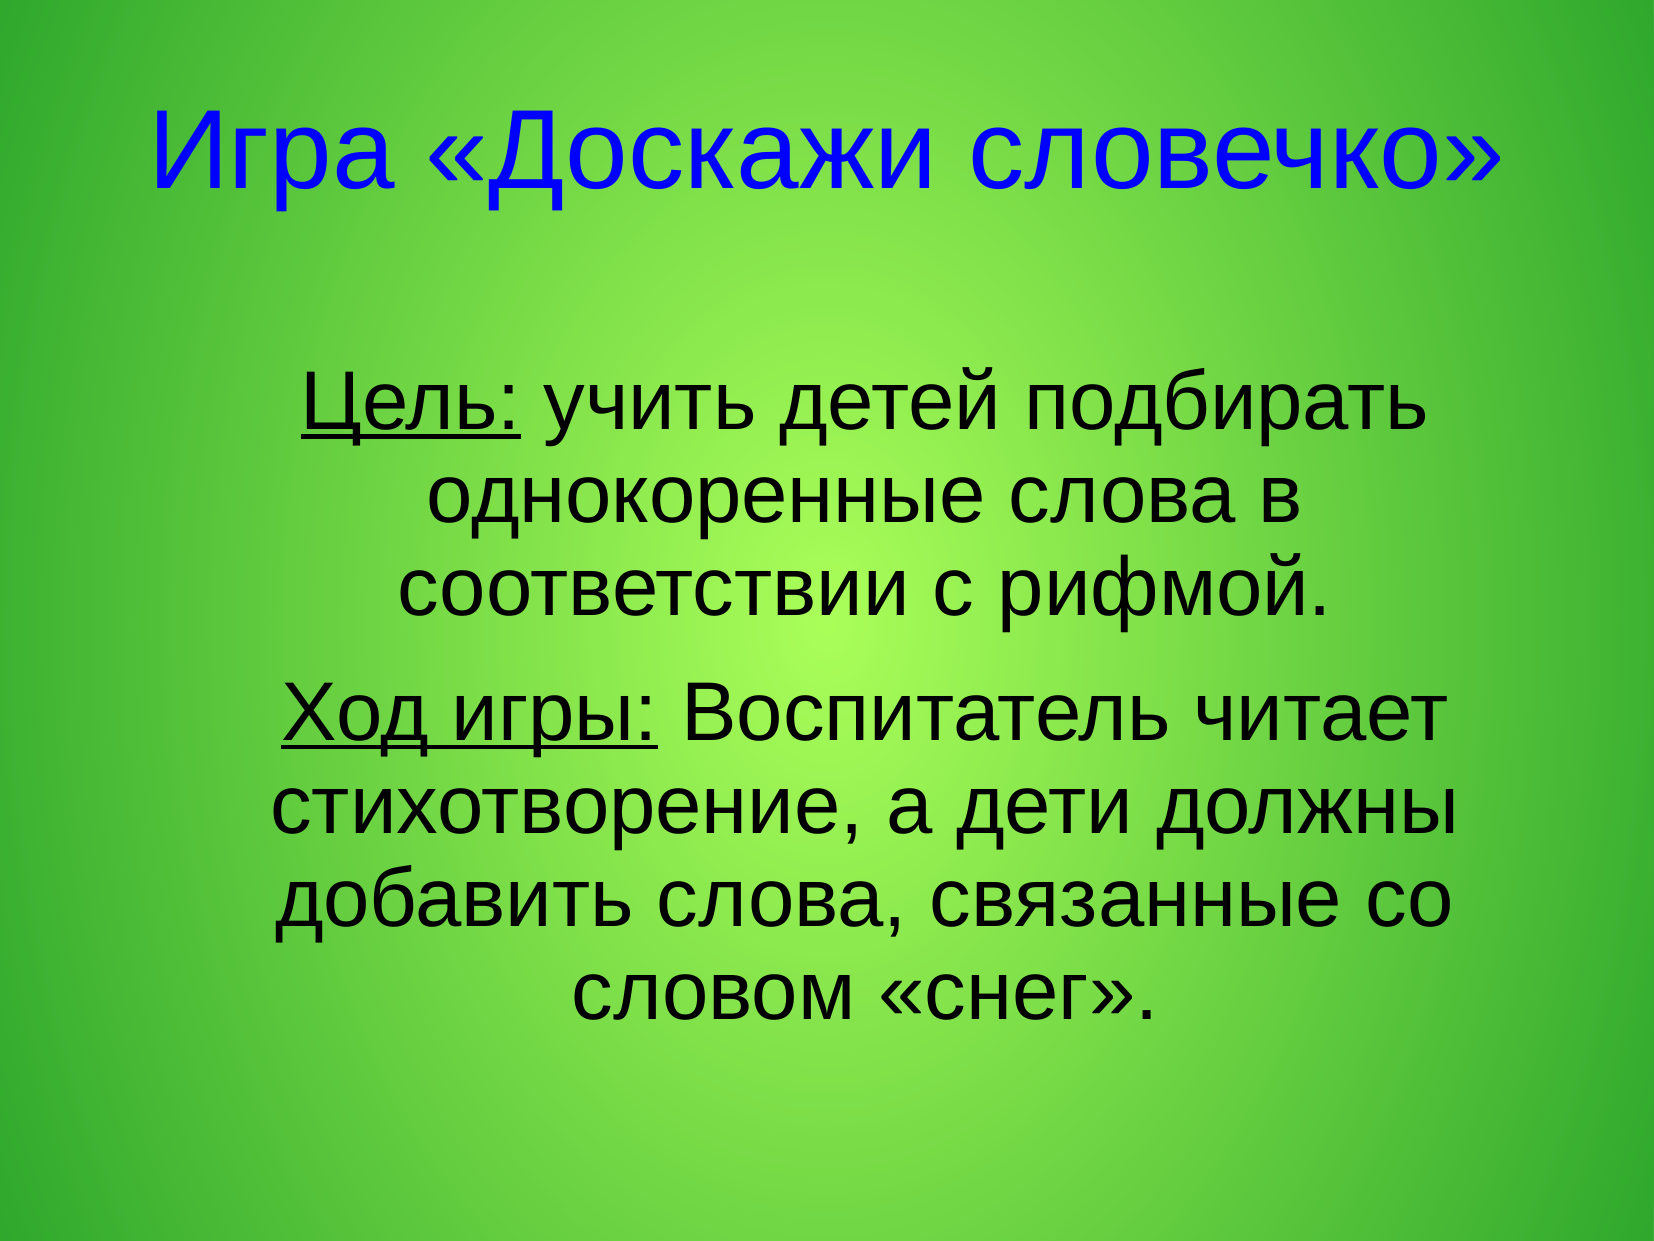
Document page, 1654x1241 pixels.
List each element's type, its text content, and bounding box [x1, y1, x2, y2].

title Игра «Доскажи словечко» [82, 47, 1571, 252]
list Цель: учить детей подбирать однокоренные слова в соответствии с рифмой. Ход игры: Воспитатель читает стихотворение, а дети должны добавить слова, связанные со словом «снег». [88, 354, 1571, 1063]
